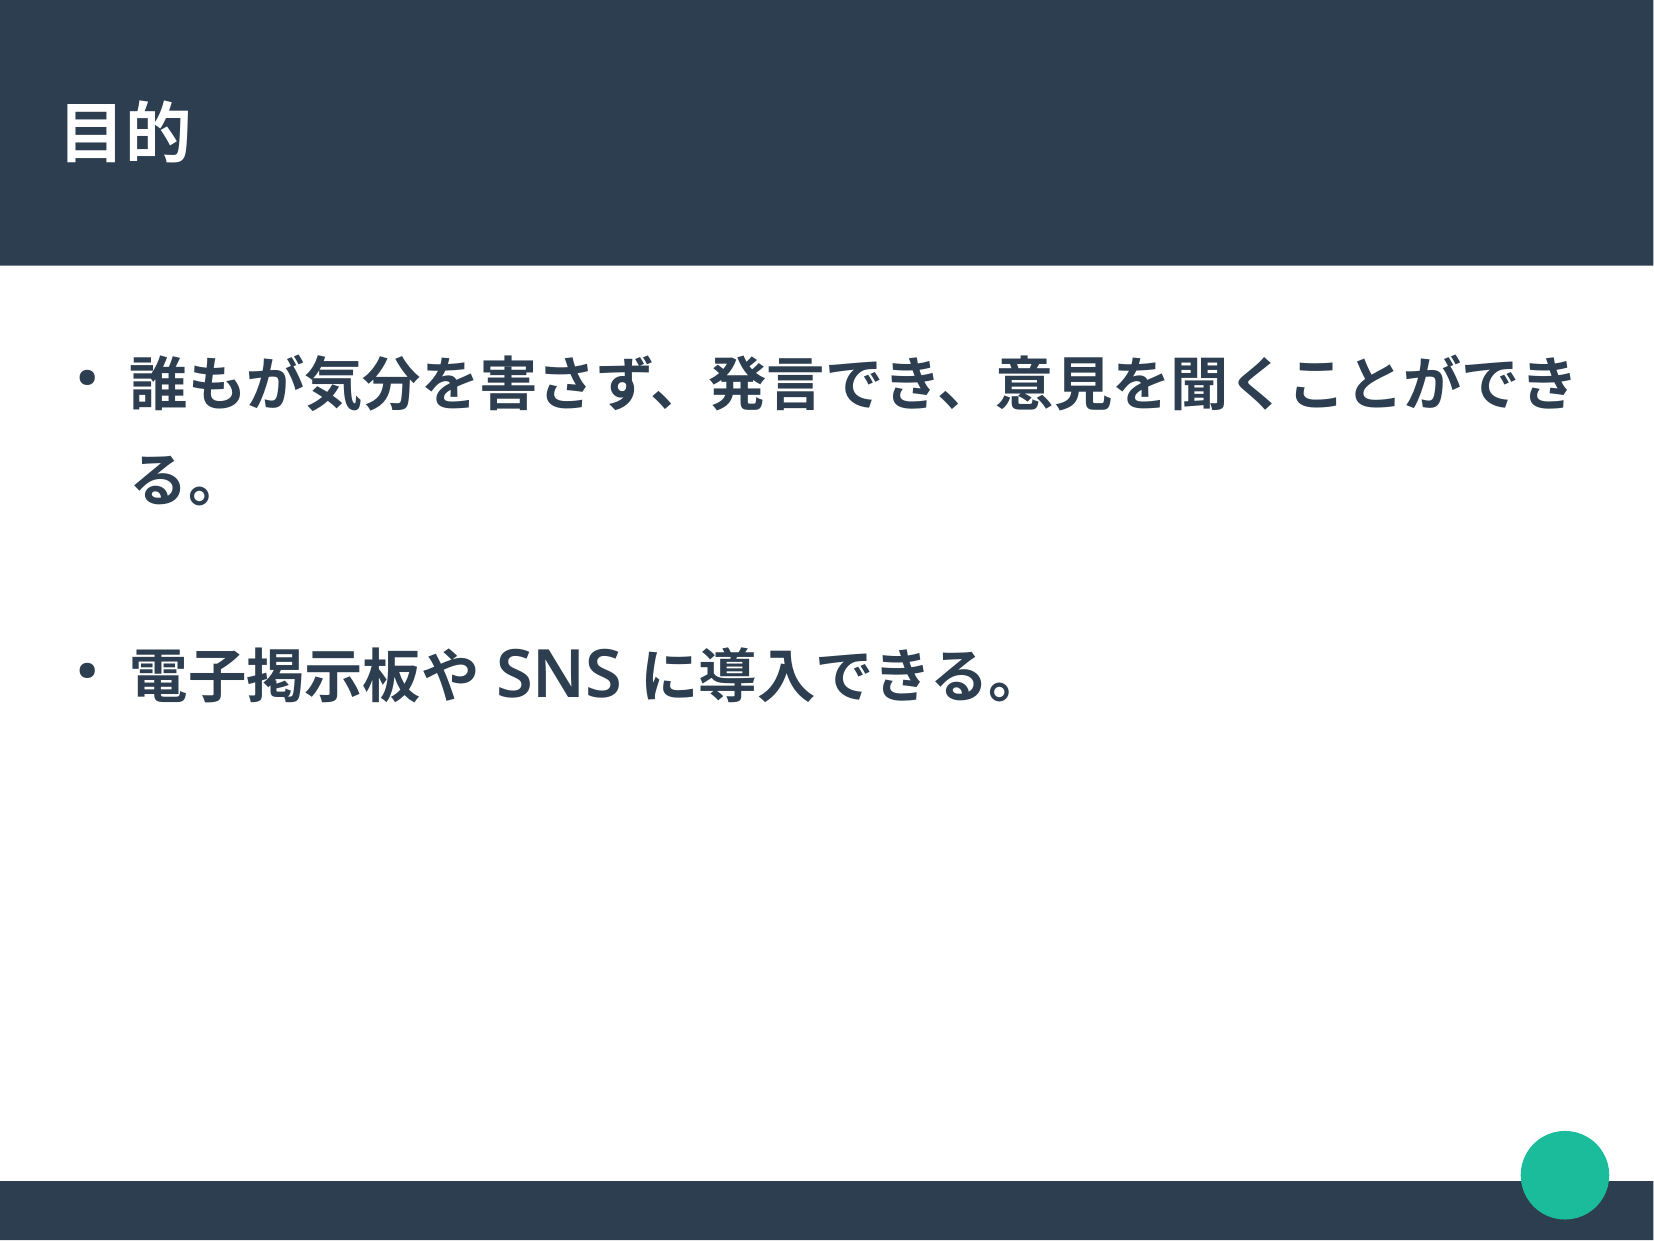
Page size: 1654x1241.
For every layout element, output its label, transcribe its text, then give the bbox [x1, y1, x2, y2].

list 誰もが気分を害さず、発言でき、意見を聞くことができる。 電子掲示板やSNSに導入できる。 [59, 324, 1595, 1152]
title 目的 [59, 49, 1595, 207]
